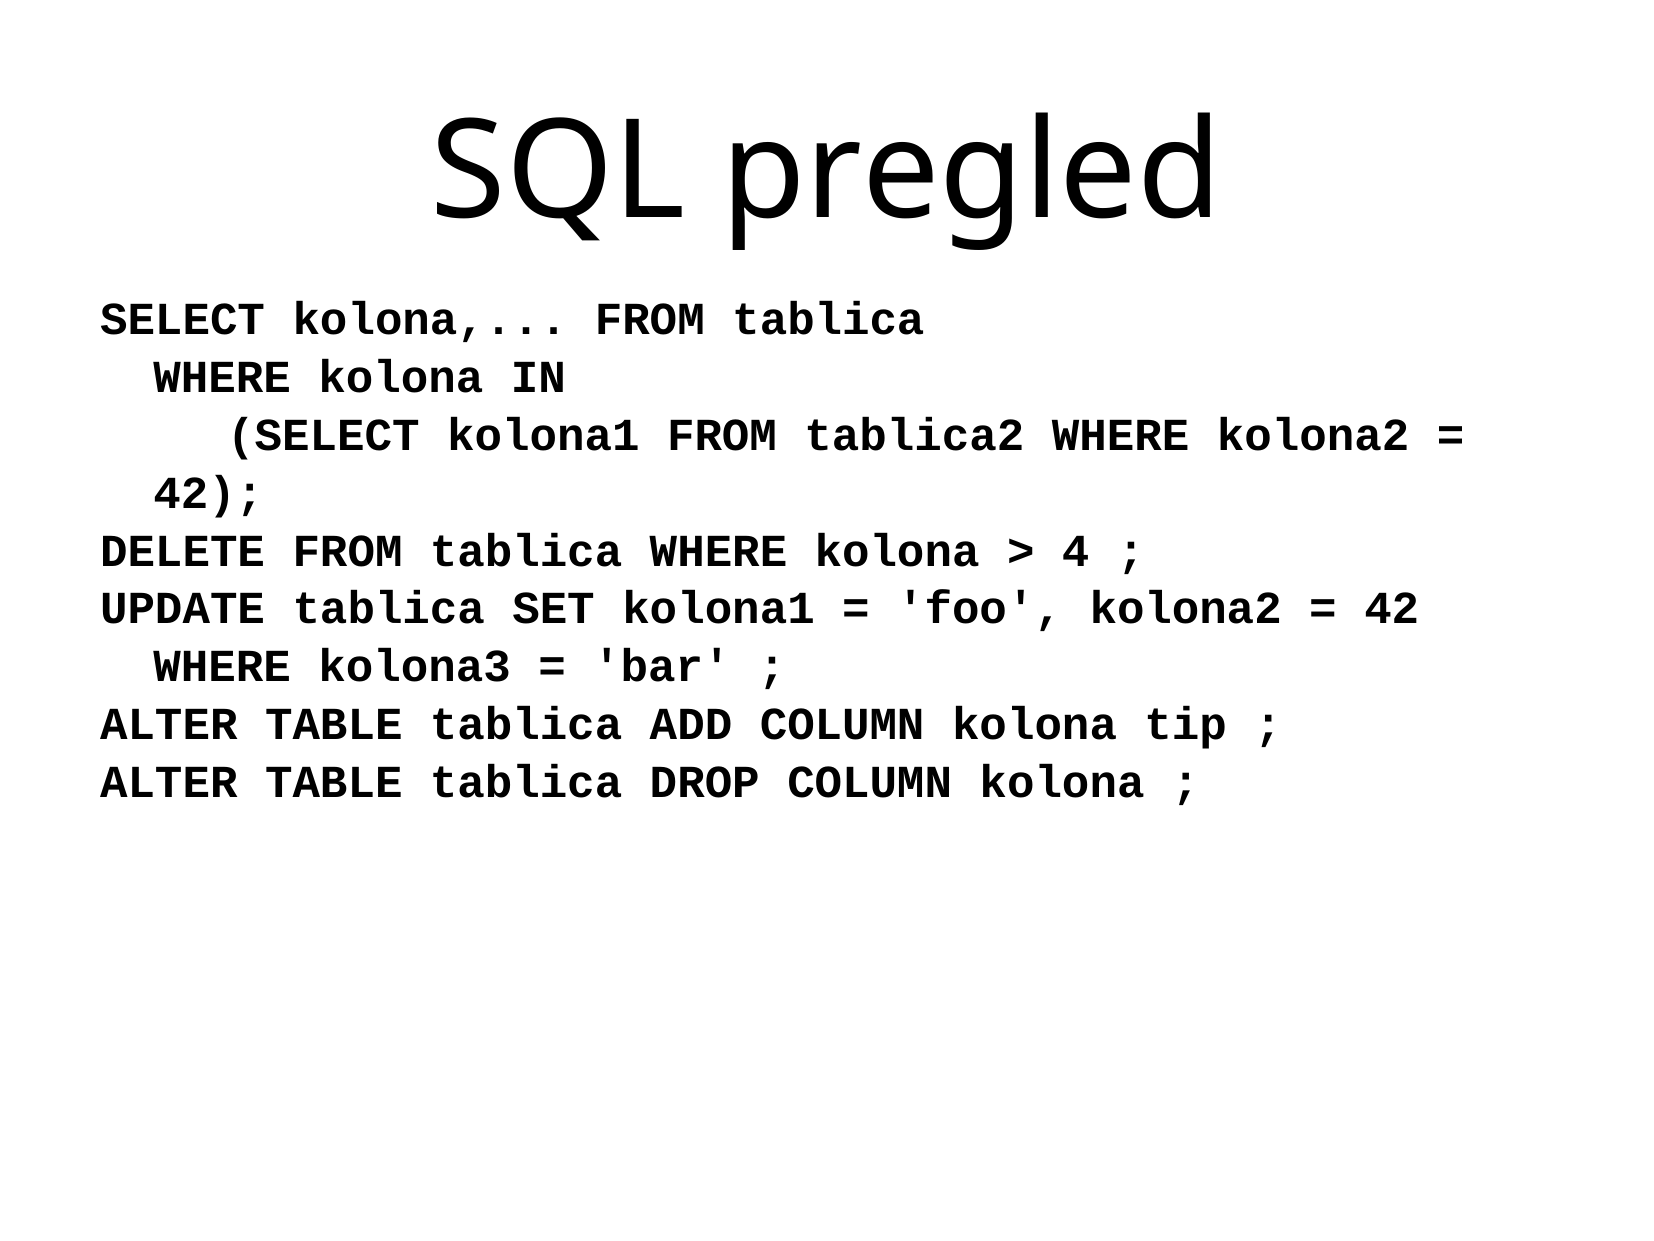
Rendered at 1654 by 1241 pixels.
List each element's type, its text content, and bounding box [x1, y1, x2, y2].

title SQL pregled [82, 0, 1571, 290]
list SELECT kolona,... FROM tablica WHERE kolona IN (SELECT kolona1 FROM tablica2 WHERE kolona2 = 42); DELETE FROM tablica WHERE kolona > 4 ; UPDATE tablica SET kolona1 = 'foo', kolona2 = 42 WHERE kolona3 = 'bar' ; ALTER TABLE tablica ADD COLUMN kolona tip ; ALTER TABLE tablica DROP COLUMN kolona ; [82, 290, 1571, 1094]
